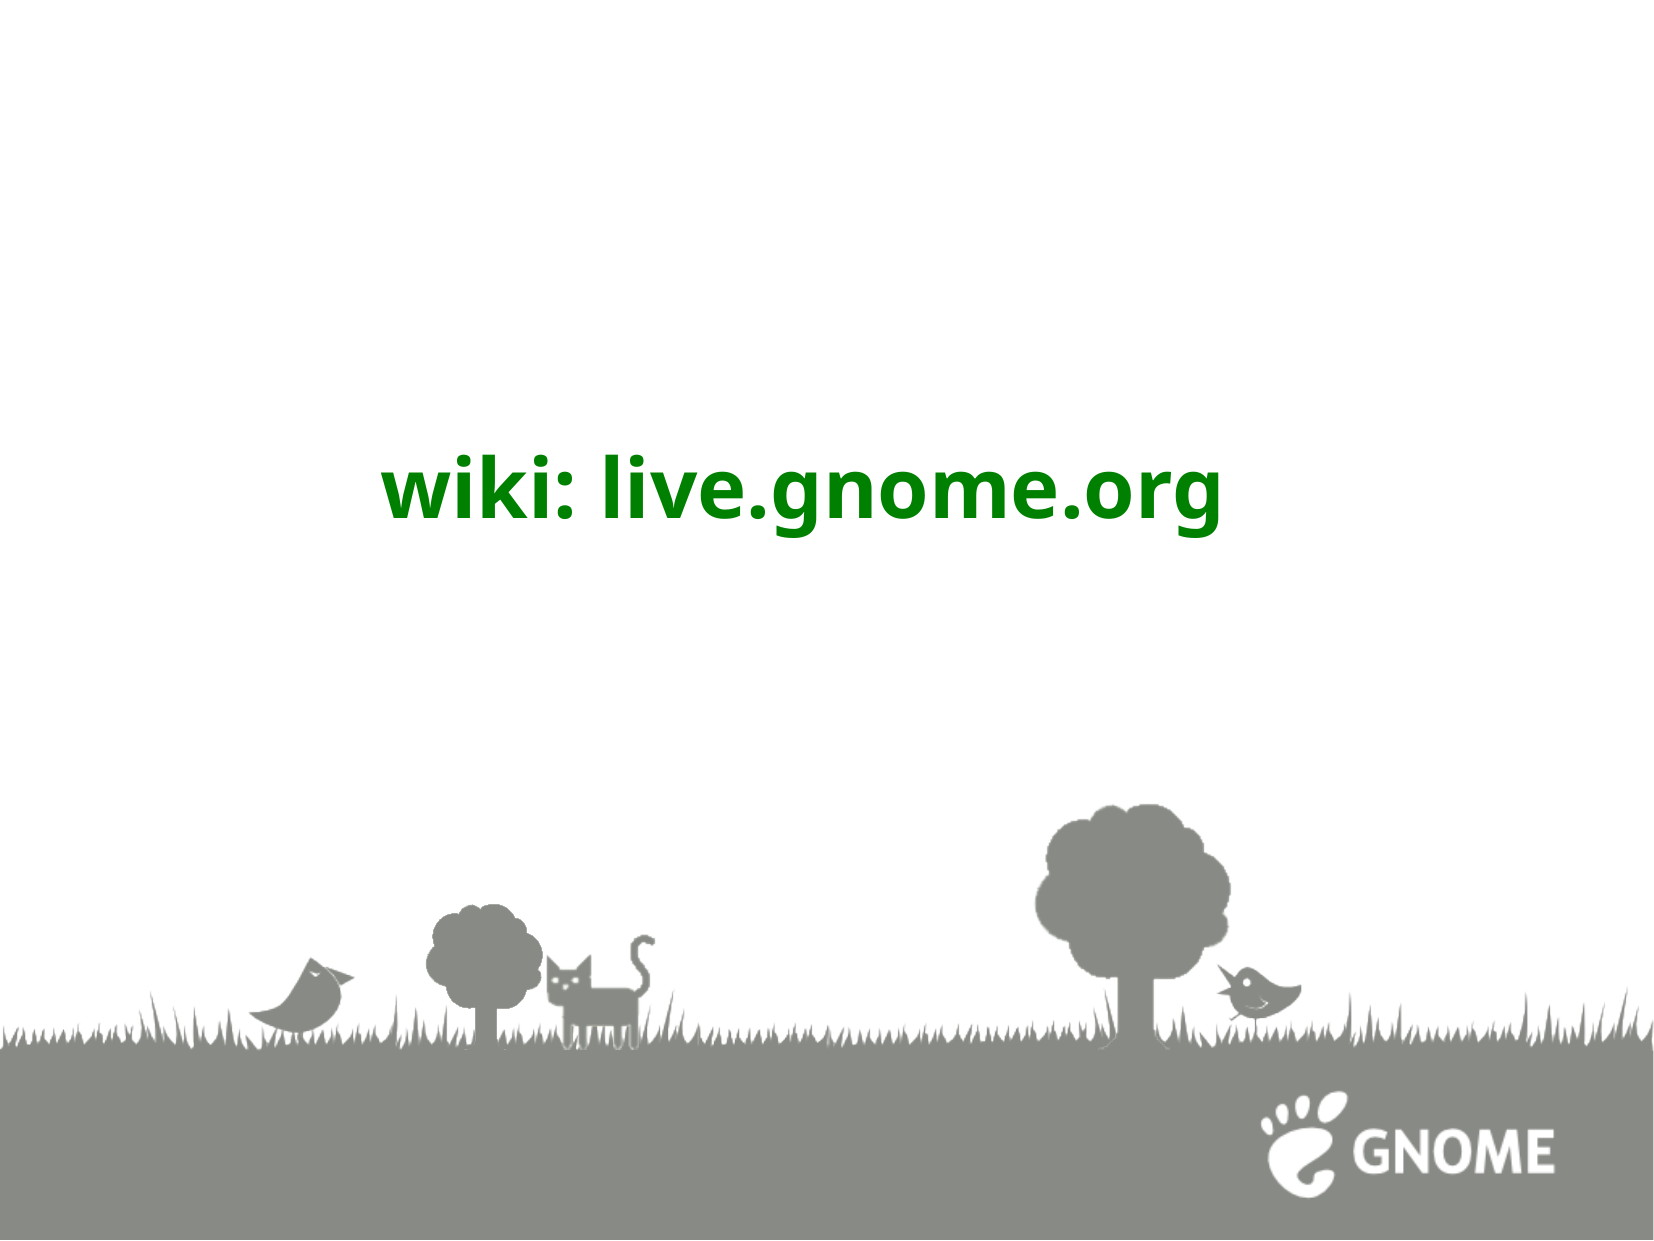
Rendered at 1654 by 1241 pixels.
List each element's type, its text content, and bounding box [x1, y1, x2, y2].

text_box wiki: live.gnome.org [221, 422, 1385, 549]
picture [0, 0, 1654, 1240]
